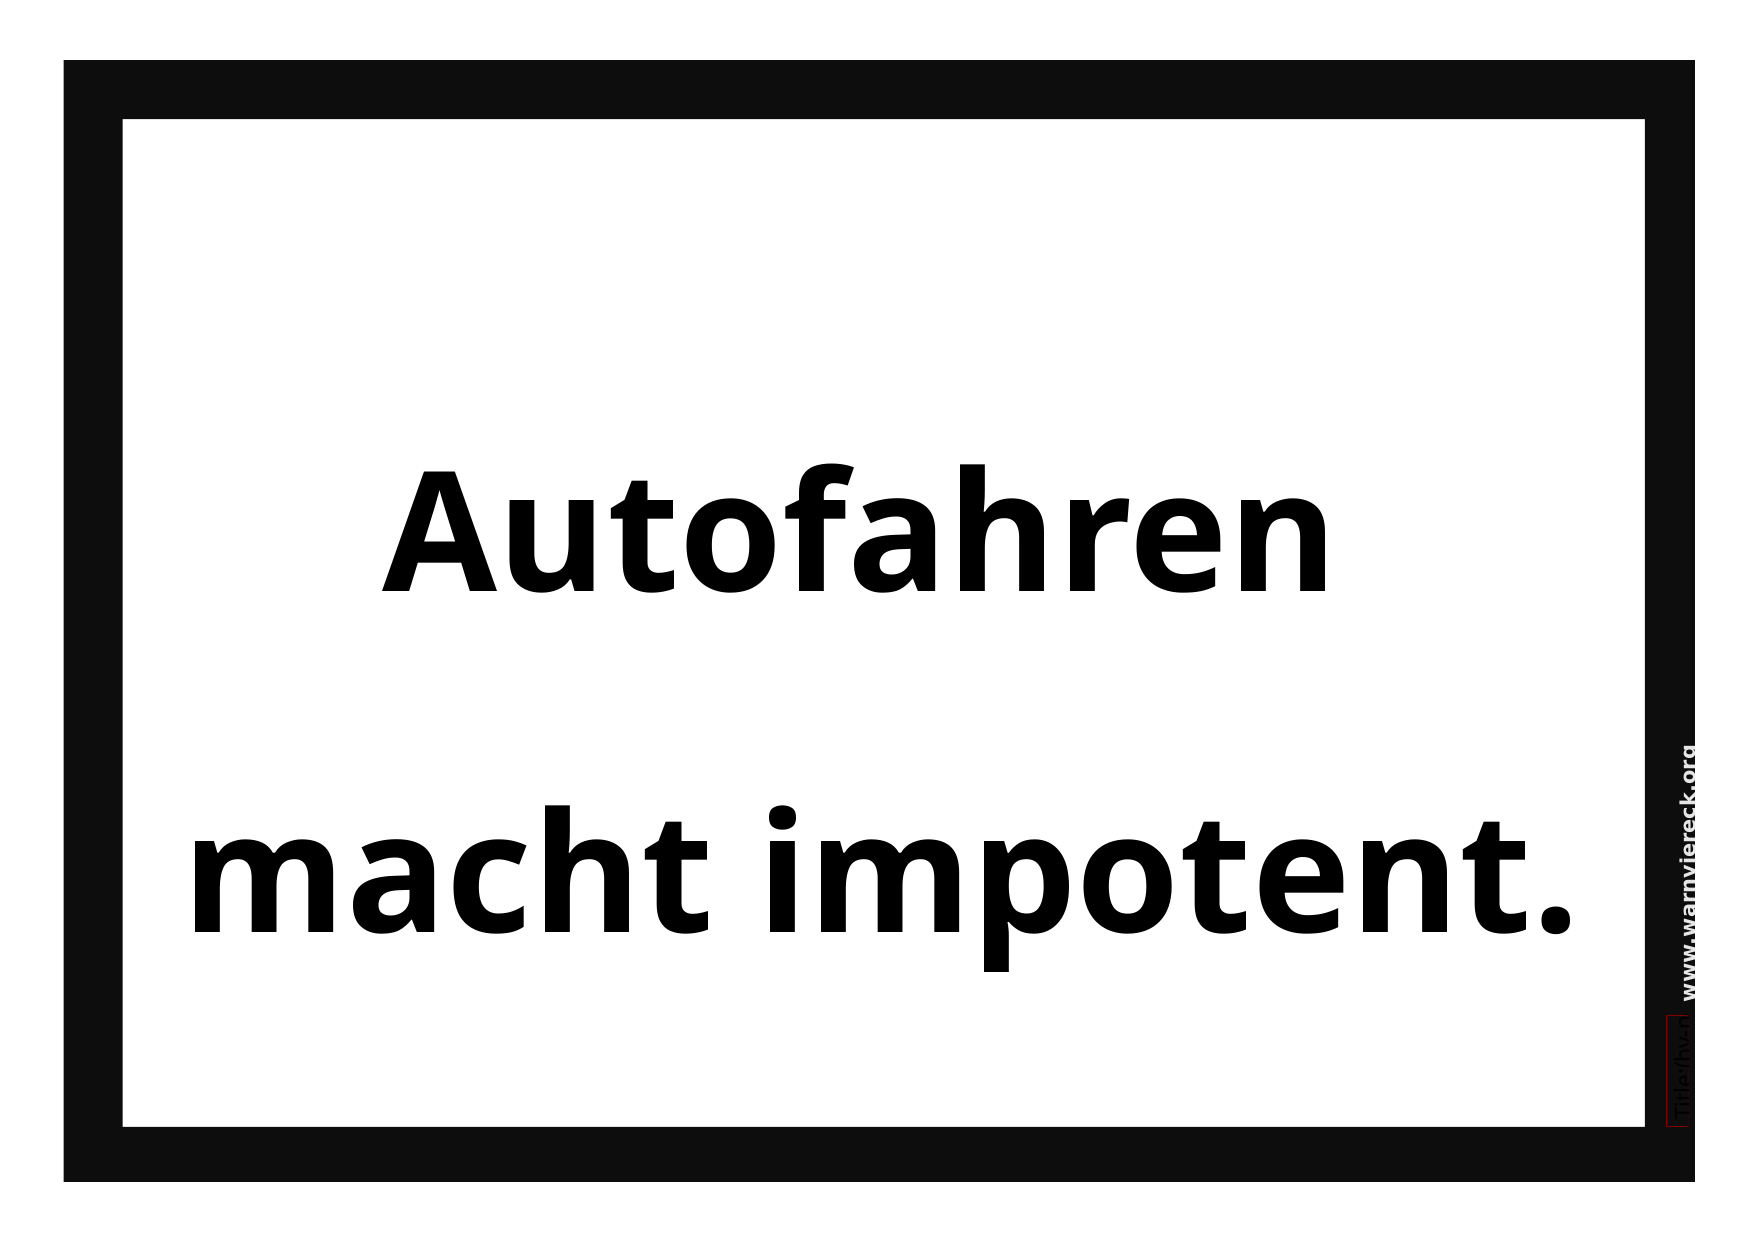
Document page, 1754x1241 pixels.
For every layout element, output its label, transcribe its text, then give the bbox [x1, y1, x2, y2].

text_box Autofahren macht impotent. Langes Sitzen überhitzt die Hoden. [147, 292, 1617, 1204]
